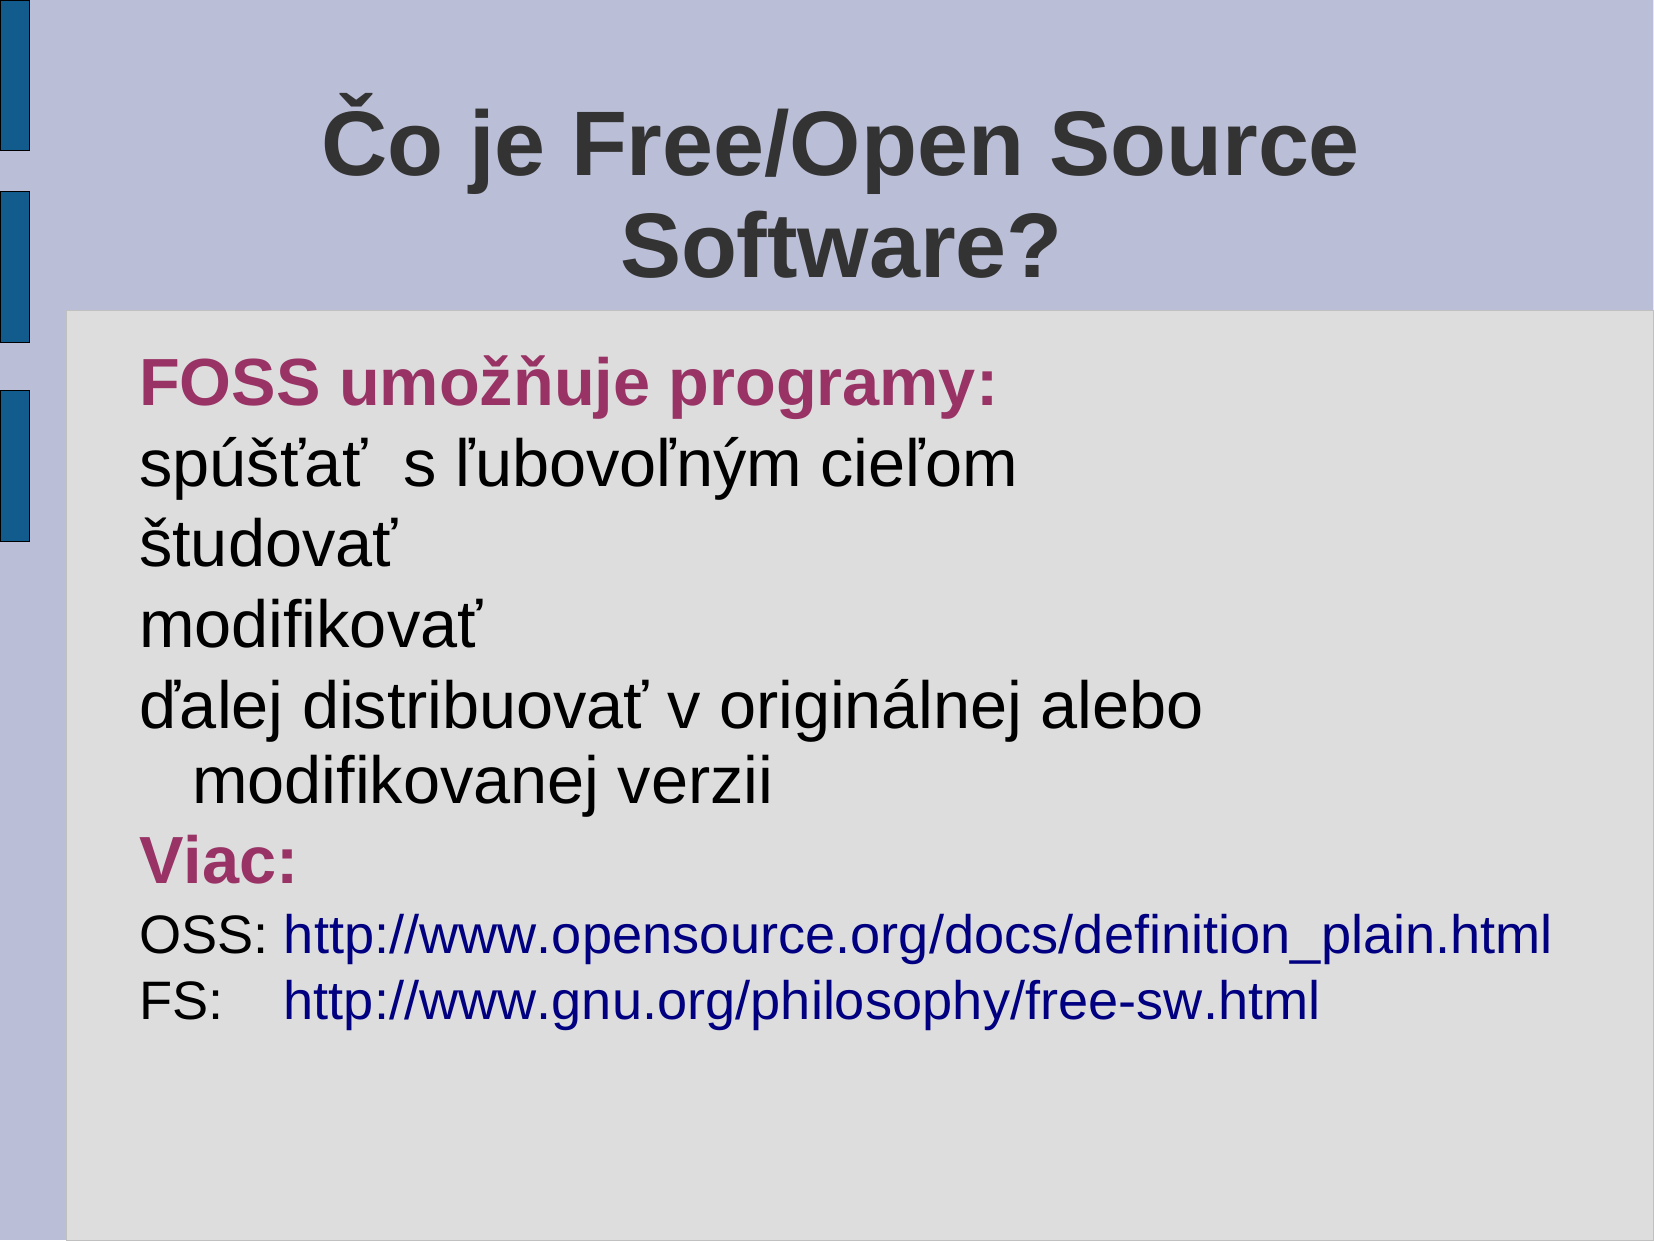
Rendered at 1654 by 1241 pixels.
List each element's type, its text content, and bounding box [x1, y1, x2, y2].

title Čo je Free/Open Source Software? [59, 87, 1625, 302]
list FOSS umožňuje programy: spúšťať s ľubovoľným cieľom študovať modifikovať ďalej distribuovať v originálnej alebo modifikovanej verzii Viac: OSS: http://www.opensource.org/docs/definition_plain.html FS: http://www.gnu.org/philosophy/free-sw.html [121, 344, 1595, 1127]
